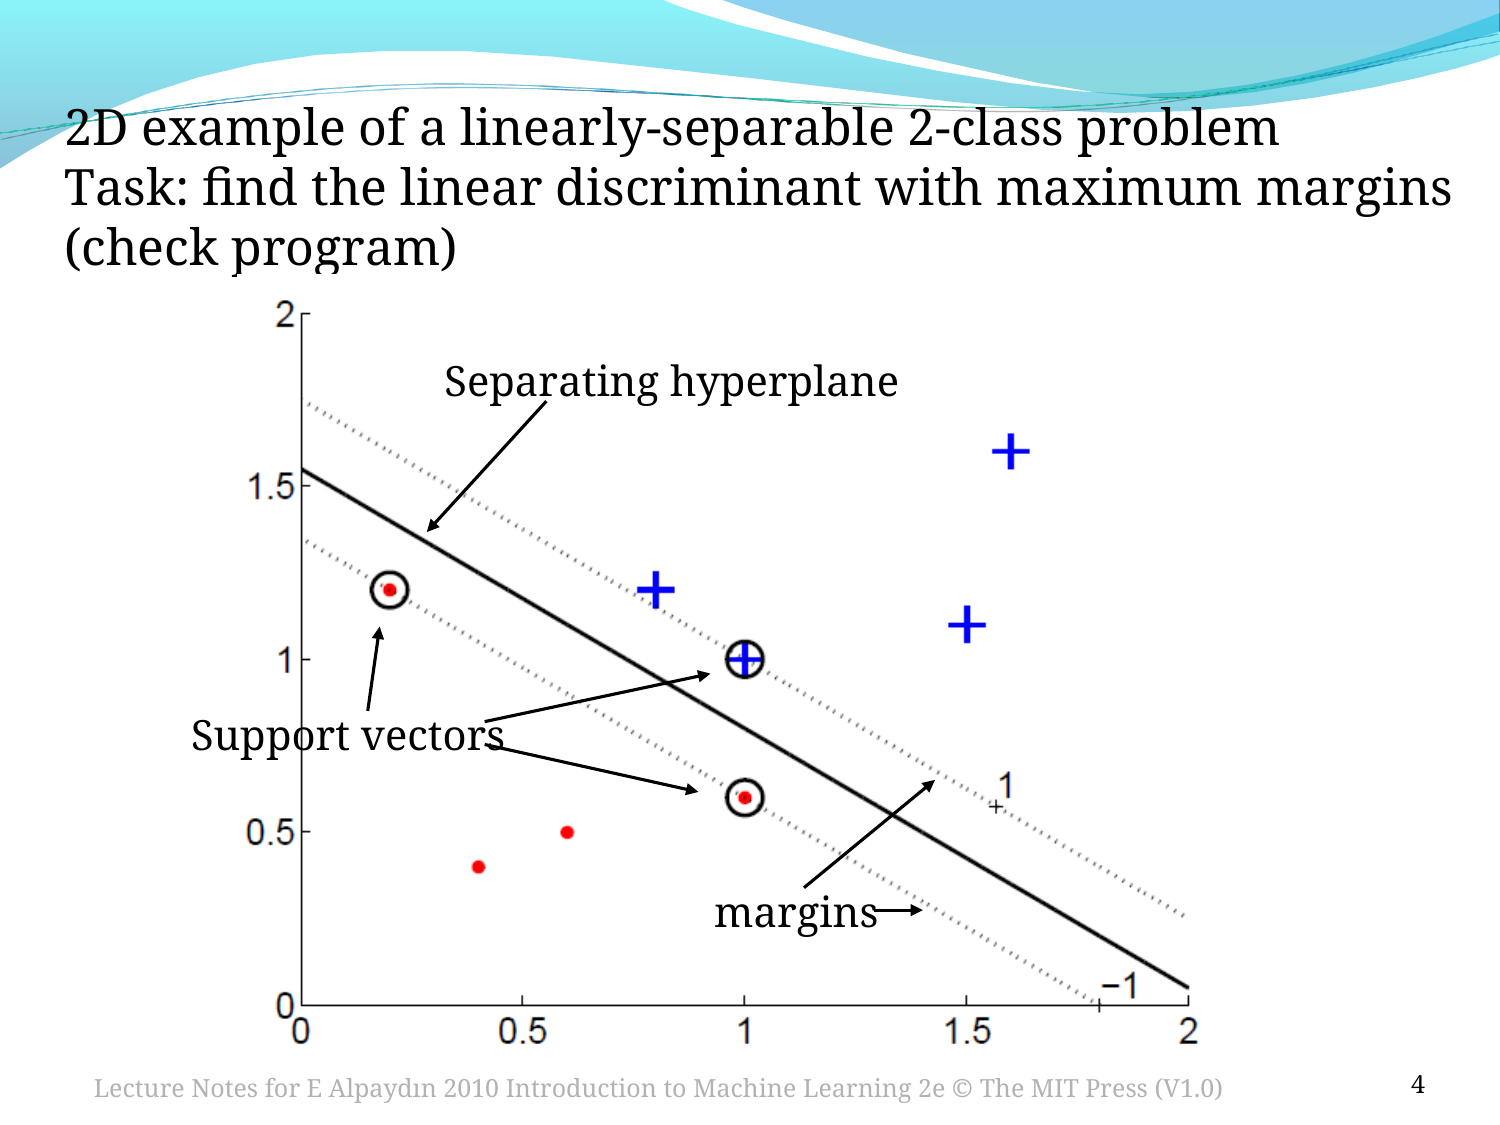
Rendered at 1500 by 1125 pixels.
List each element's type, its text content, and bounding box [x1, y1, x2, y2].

text_box Lecture Notes for E Alpaydın 2010 Introduction to Machine Learning 2e © The MIT Press (V1.0) [93, 1042, 1254, 1103]
text_box 2D example of a linearly-separable 2-class problem Task: find the linear discriminant with maximum margins (check program) [49, 87, 1469, 283]
text_box Support vectors [176, 700, 521, 767]
text_box <number> [1299, 1042, 1426, 1103]
picture [237, 274, 1202, 1055]
text_box margins [699, 878, 894, 944]
picture [0, 33, 1500, 140]
text_box Separating hyperplane [429, 346, 915, 413]
